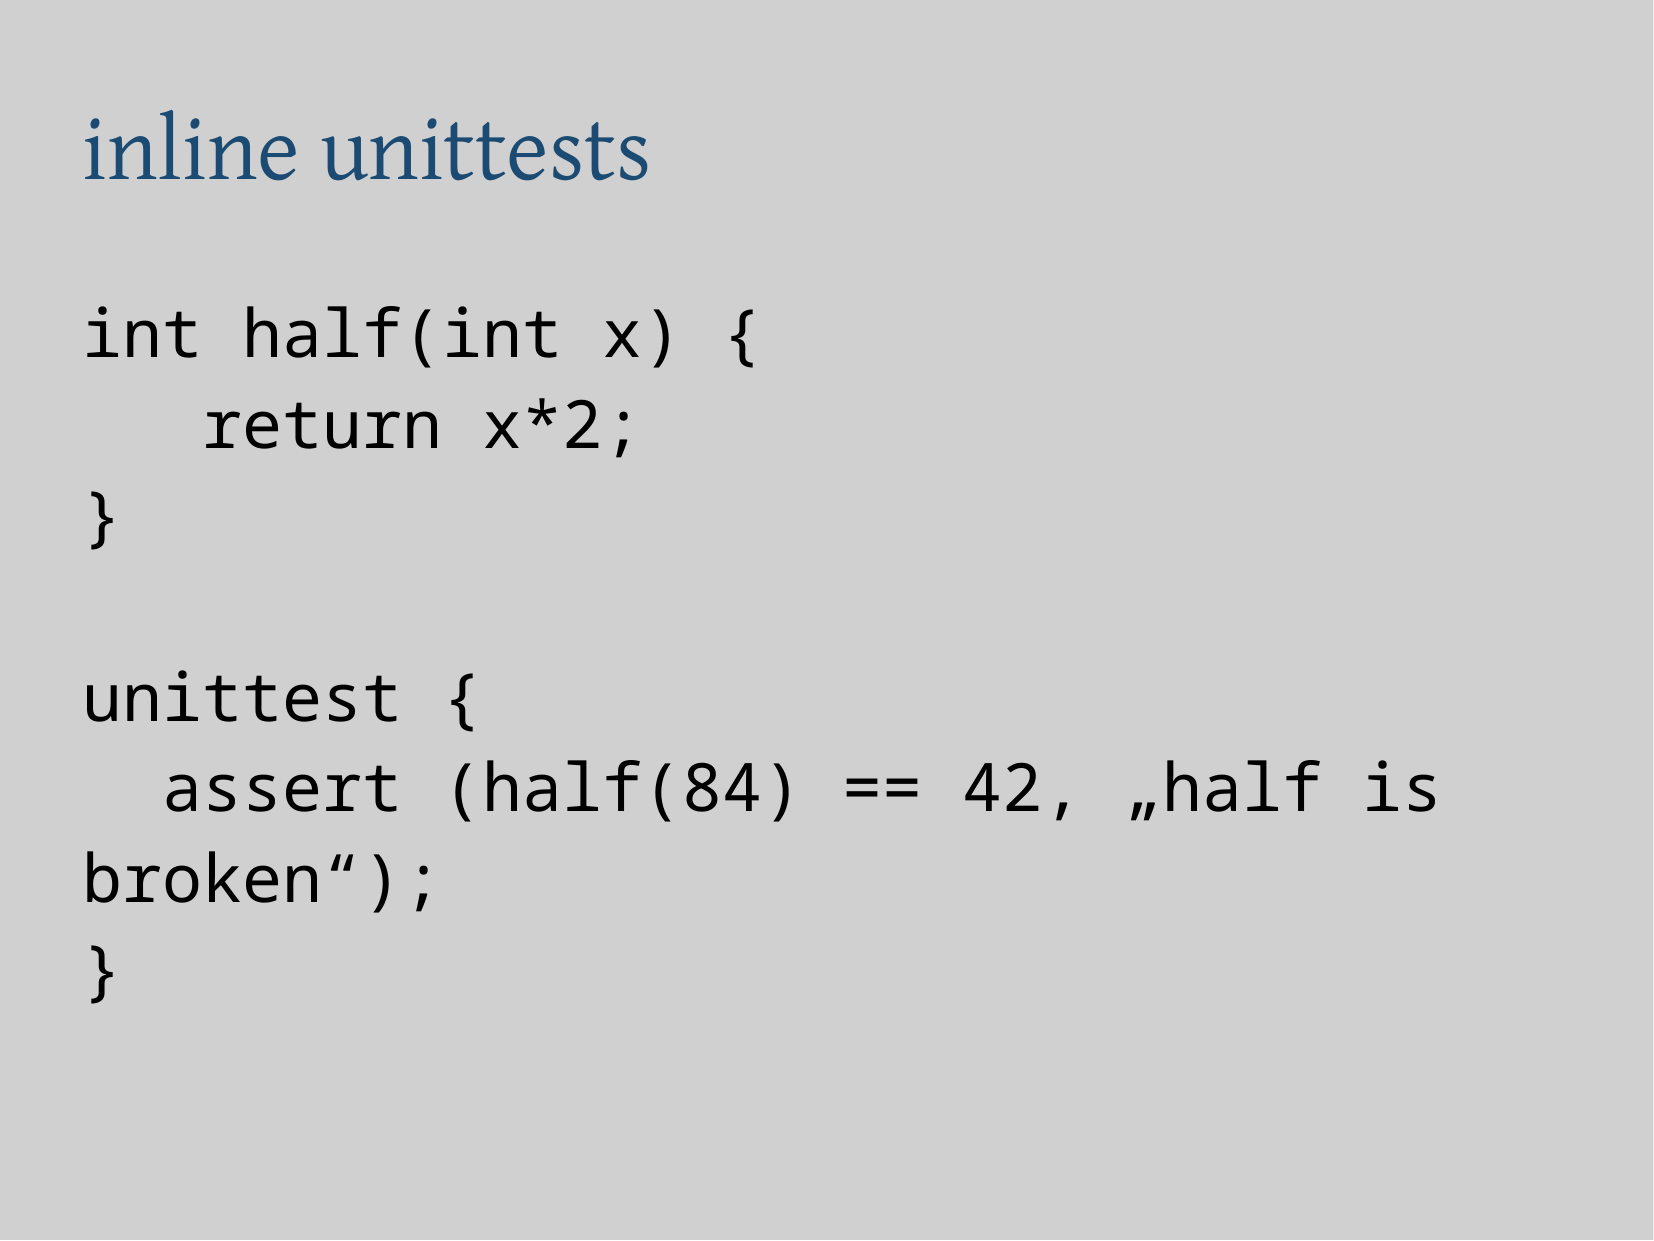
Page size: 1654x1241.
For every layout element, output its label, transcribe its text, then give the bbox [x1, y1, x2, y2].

title inline unittests [82, 49, 1571, 257]
subtitle int half(int x) { return x*2; } unittest { assert (half(84) == 42, „half is broken“); } [82, 290, 1571, 1010]
